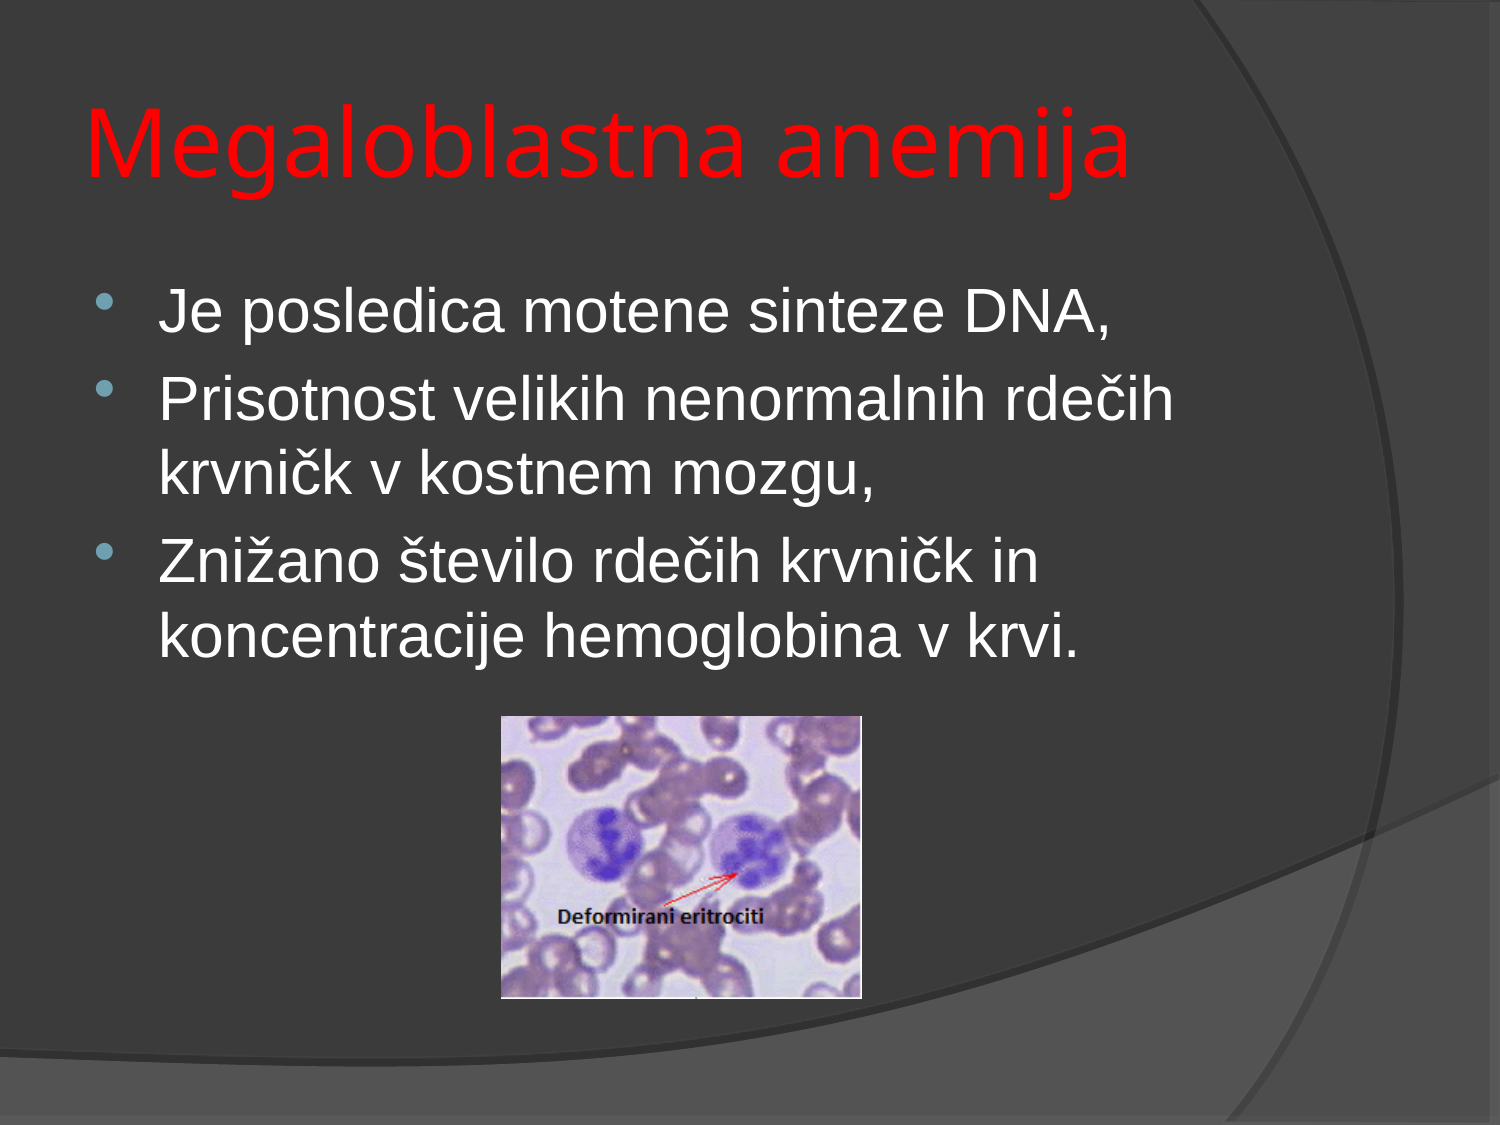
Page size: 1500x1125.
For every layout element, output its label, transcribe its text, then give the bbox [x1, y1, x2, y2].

list Je posledica motene sinteze DNA, Prisotnost velikih nenormalnih rdečih krvničk v kostnem mozgu, Znižano število rdečih krvničk in koncentracije hemoglobina v krvi. [75, 262, 1300, 1005]
title Megaloblastna anemija [75, 45, 1300, 233]
picture [501, 716, 862, 999]
